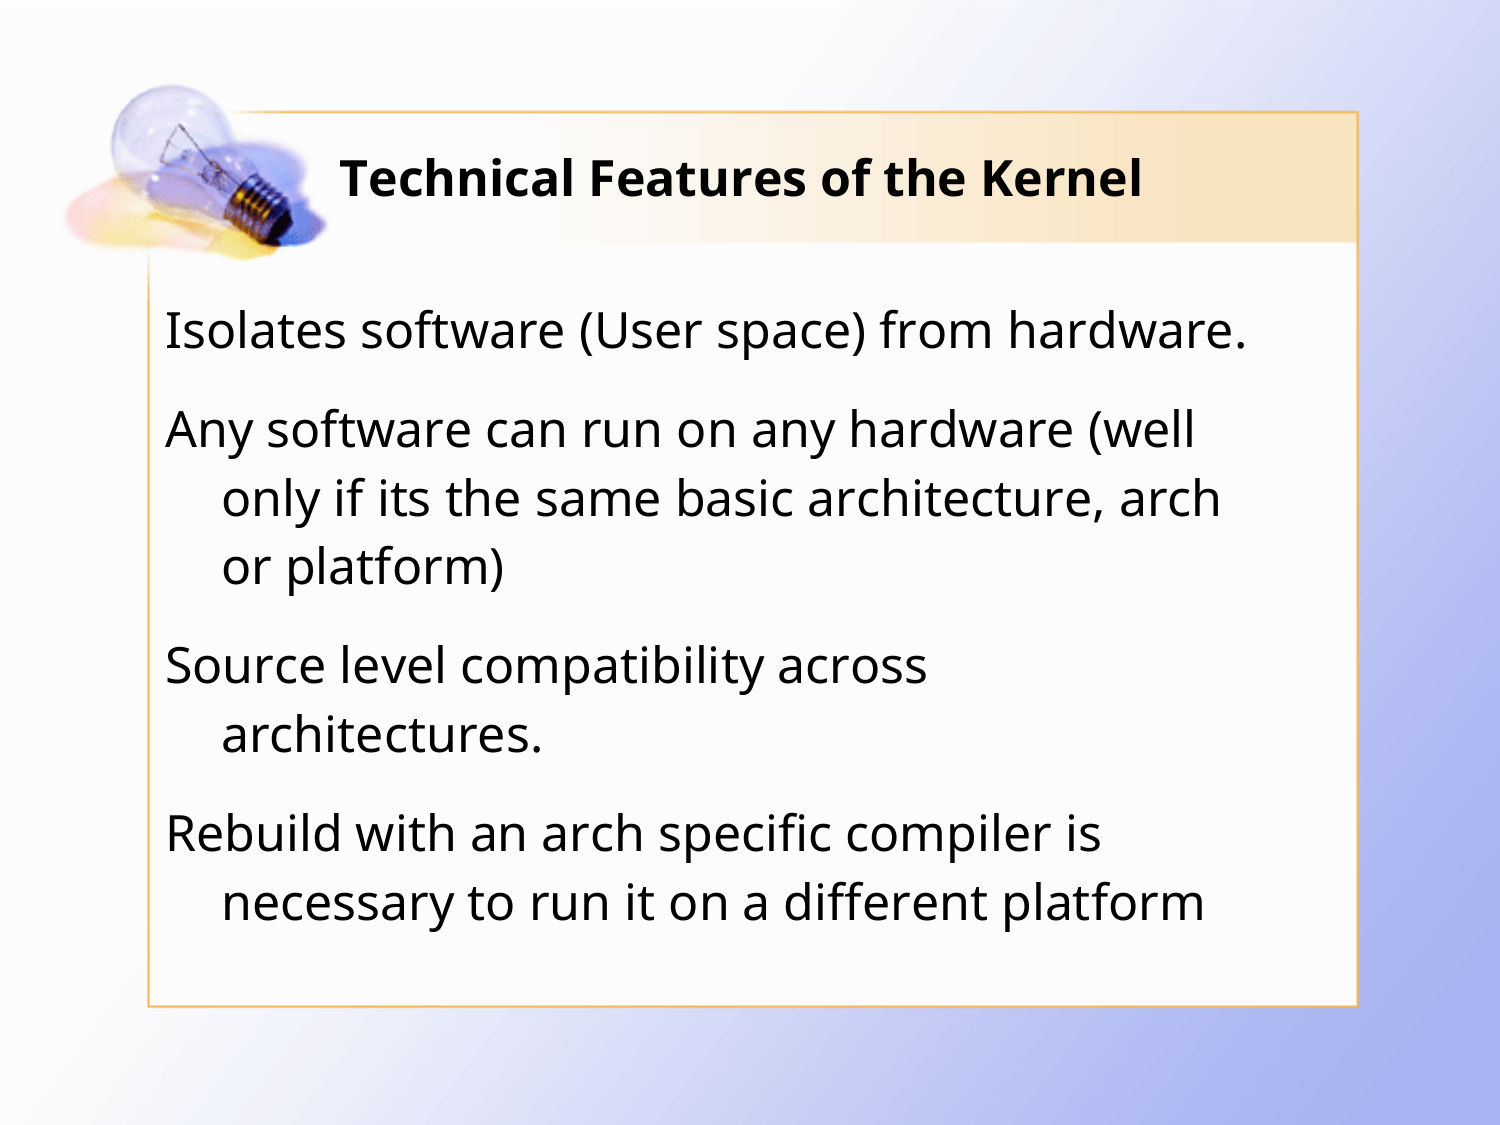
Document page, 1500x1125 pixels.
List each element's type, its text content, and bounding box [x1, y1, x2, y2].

list Isolates software (User space) from hardware. Any software can run on any hardware (well only if its the same basic architecture, arch or platform) Source level compatibility across architectures. Rebuild with an arch specific compiler is necessary to run it on a different platform [150, 287, 1275, 933]
title Technical Features of the Kernel [324, 134, 1275, 223]
picture [0, 0, 1500, 1125]
